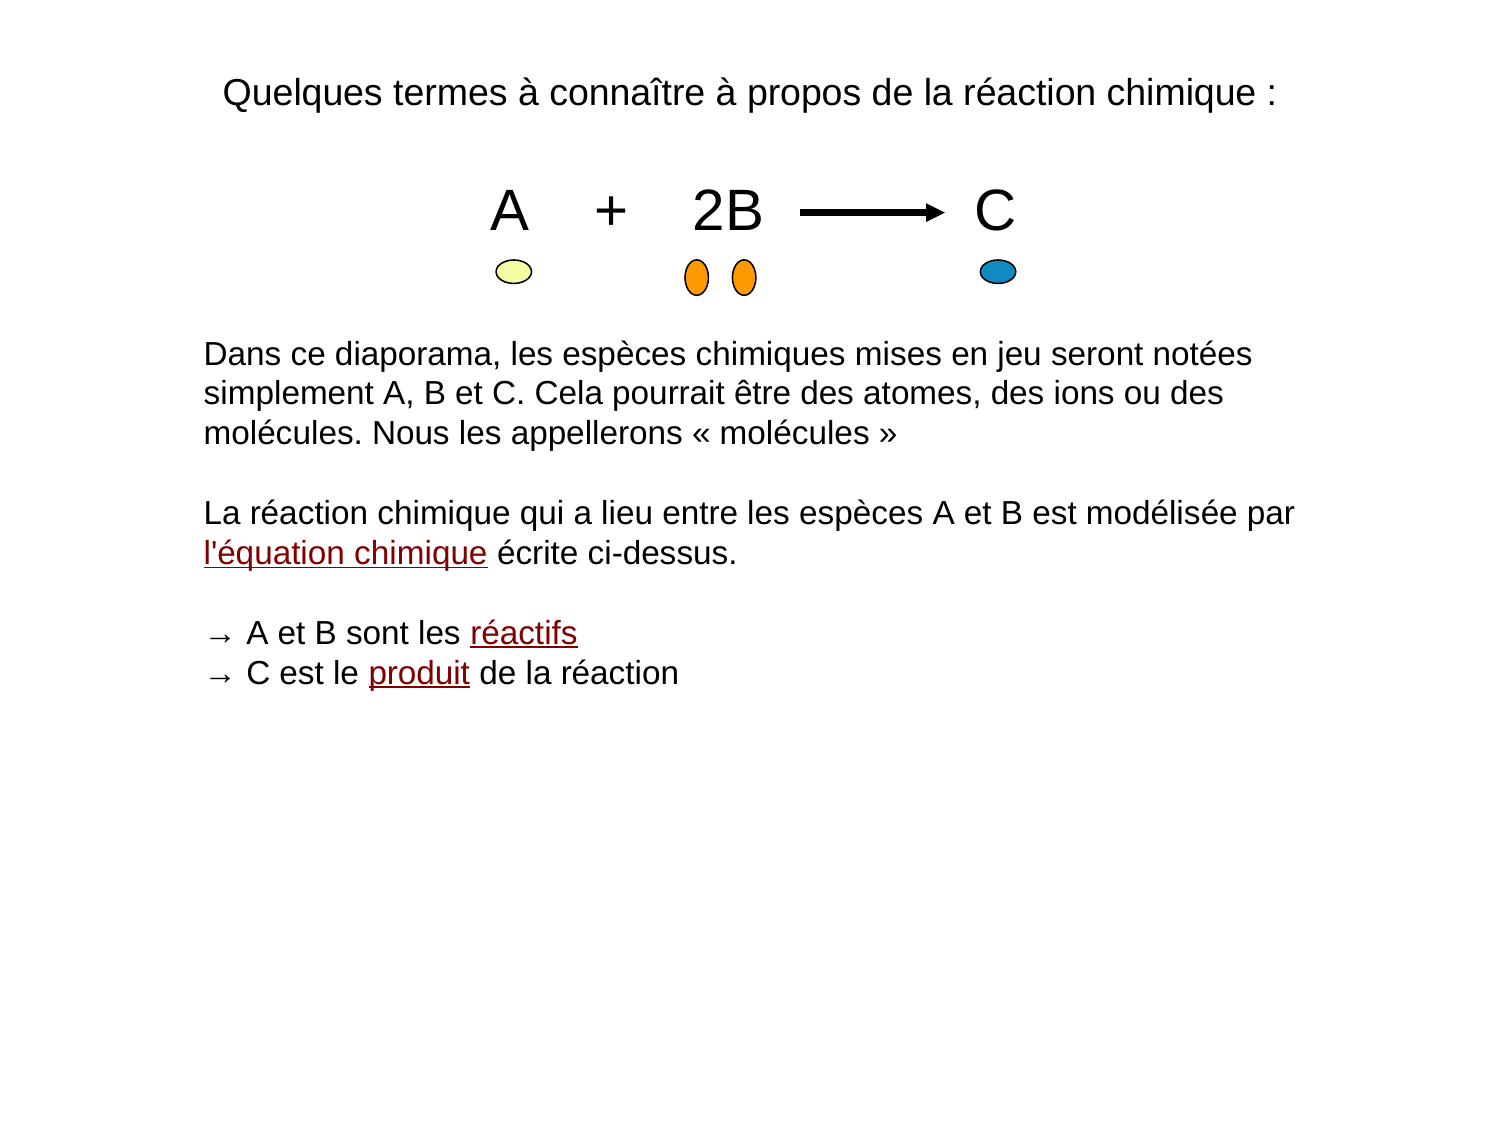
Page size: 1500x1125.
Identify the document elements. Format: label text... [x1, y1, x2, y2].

text_box Dans ce diaporama, les espèces chimiques mises en jeu seront notées simplement A, B et C. Cela pourrait être des atomes, des ions ou des molécules. Nous les appellerons « molécules » La réaction chimique qui a lieu entre les espèces A et B est modélisée par l'équation chimique écrite ci-dessus. → A et B sont les réactifs → C est le produit de la réaction [188, 324, 1382, 799]
text_box [732, 259, 756, 296]
text_box [980, 259, 1016, 284]
text_box Quelques termes à connaître à propos de la réaction chimique : [141, 60, 1359, 130]
text_box [684, 259, 709, 296]
title A + 2B C [79, 141, 1430, 272]
text_box [496, 259, 532, 284]
